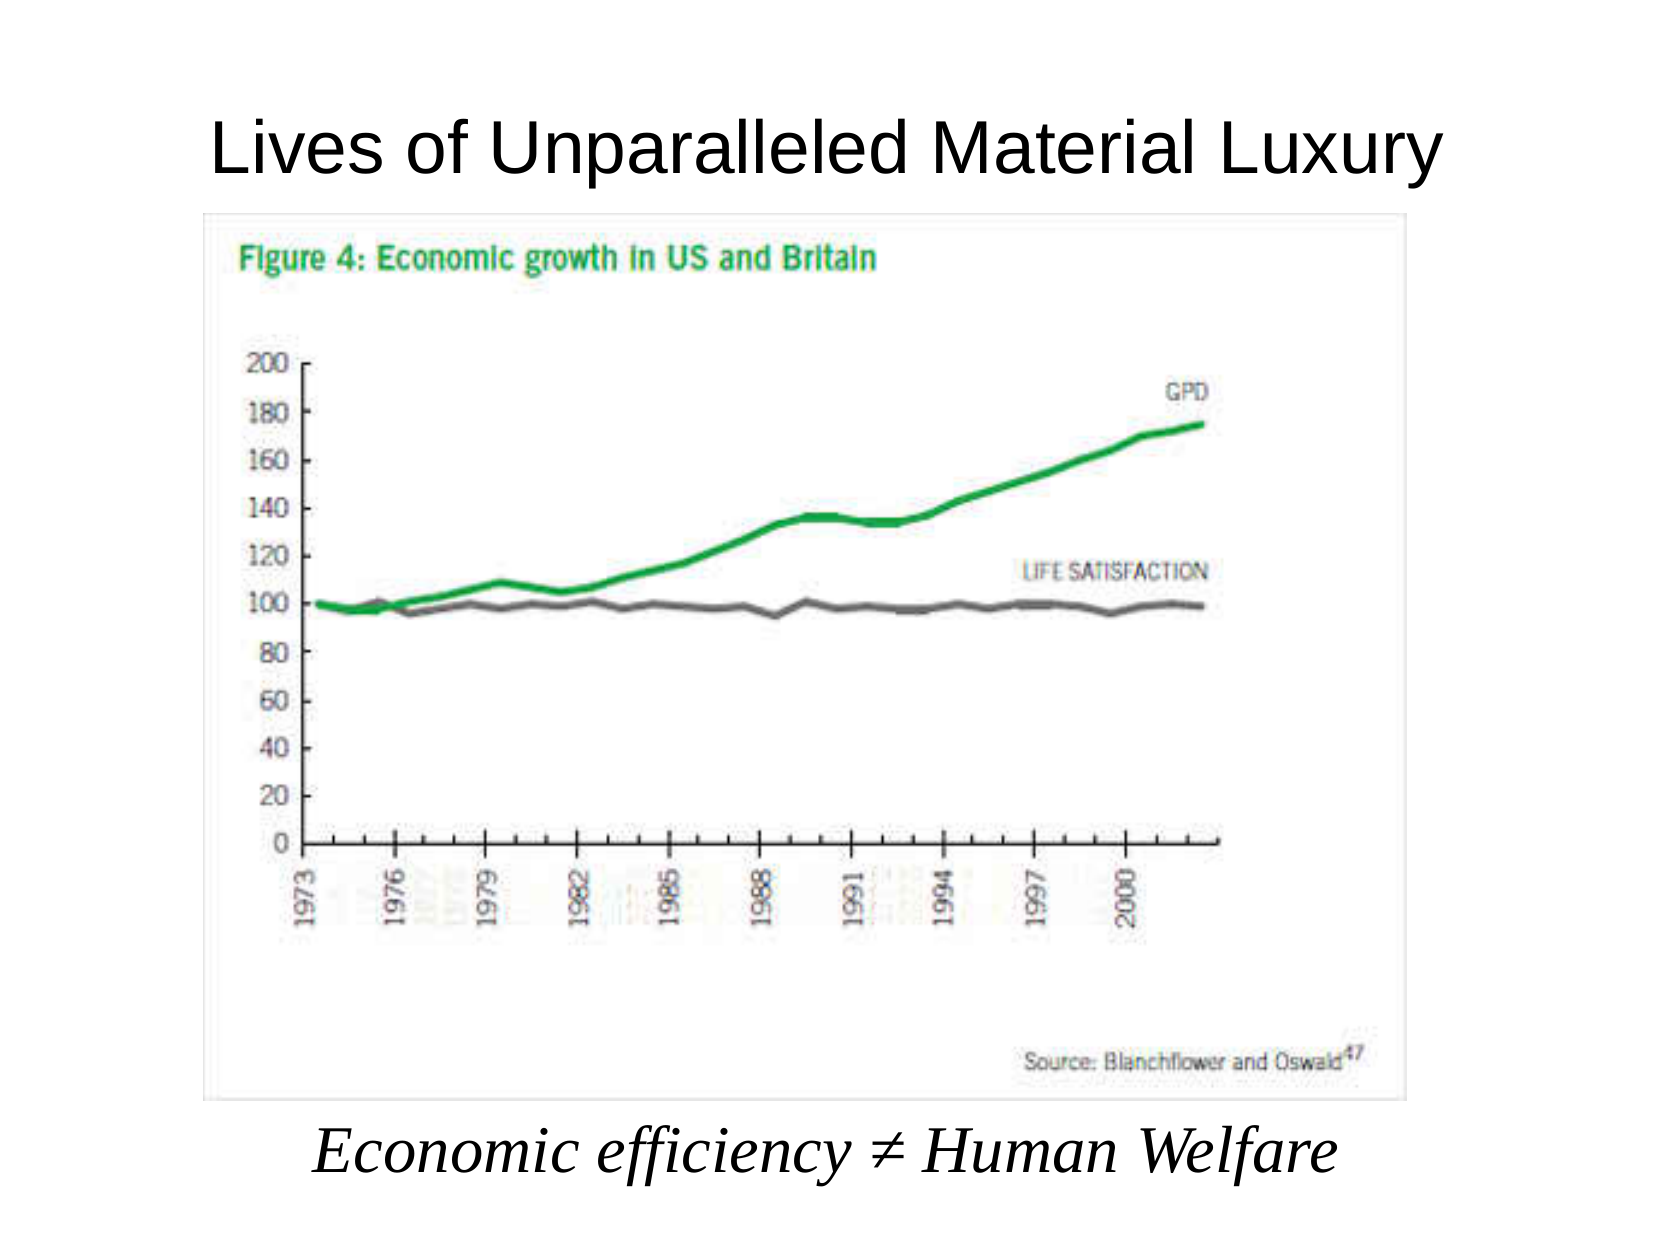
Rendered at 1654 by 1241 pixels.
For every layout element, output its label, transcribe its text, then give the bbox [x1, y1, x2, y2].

text_box Economic efficiency ≠ Human Welfare [0, 1100, 1653, 1199]
text_box Lives of Unparalleled Material Luxury [166, 44, 1488, 252]
picture [203, 213, 1407, 1101]
